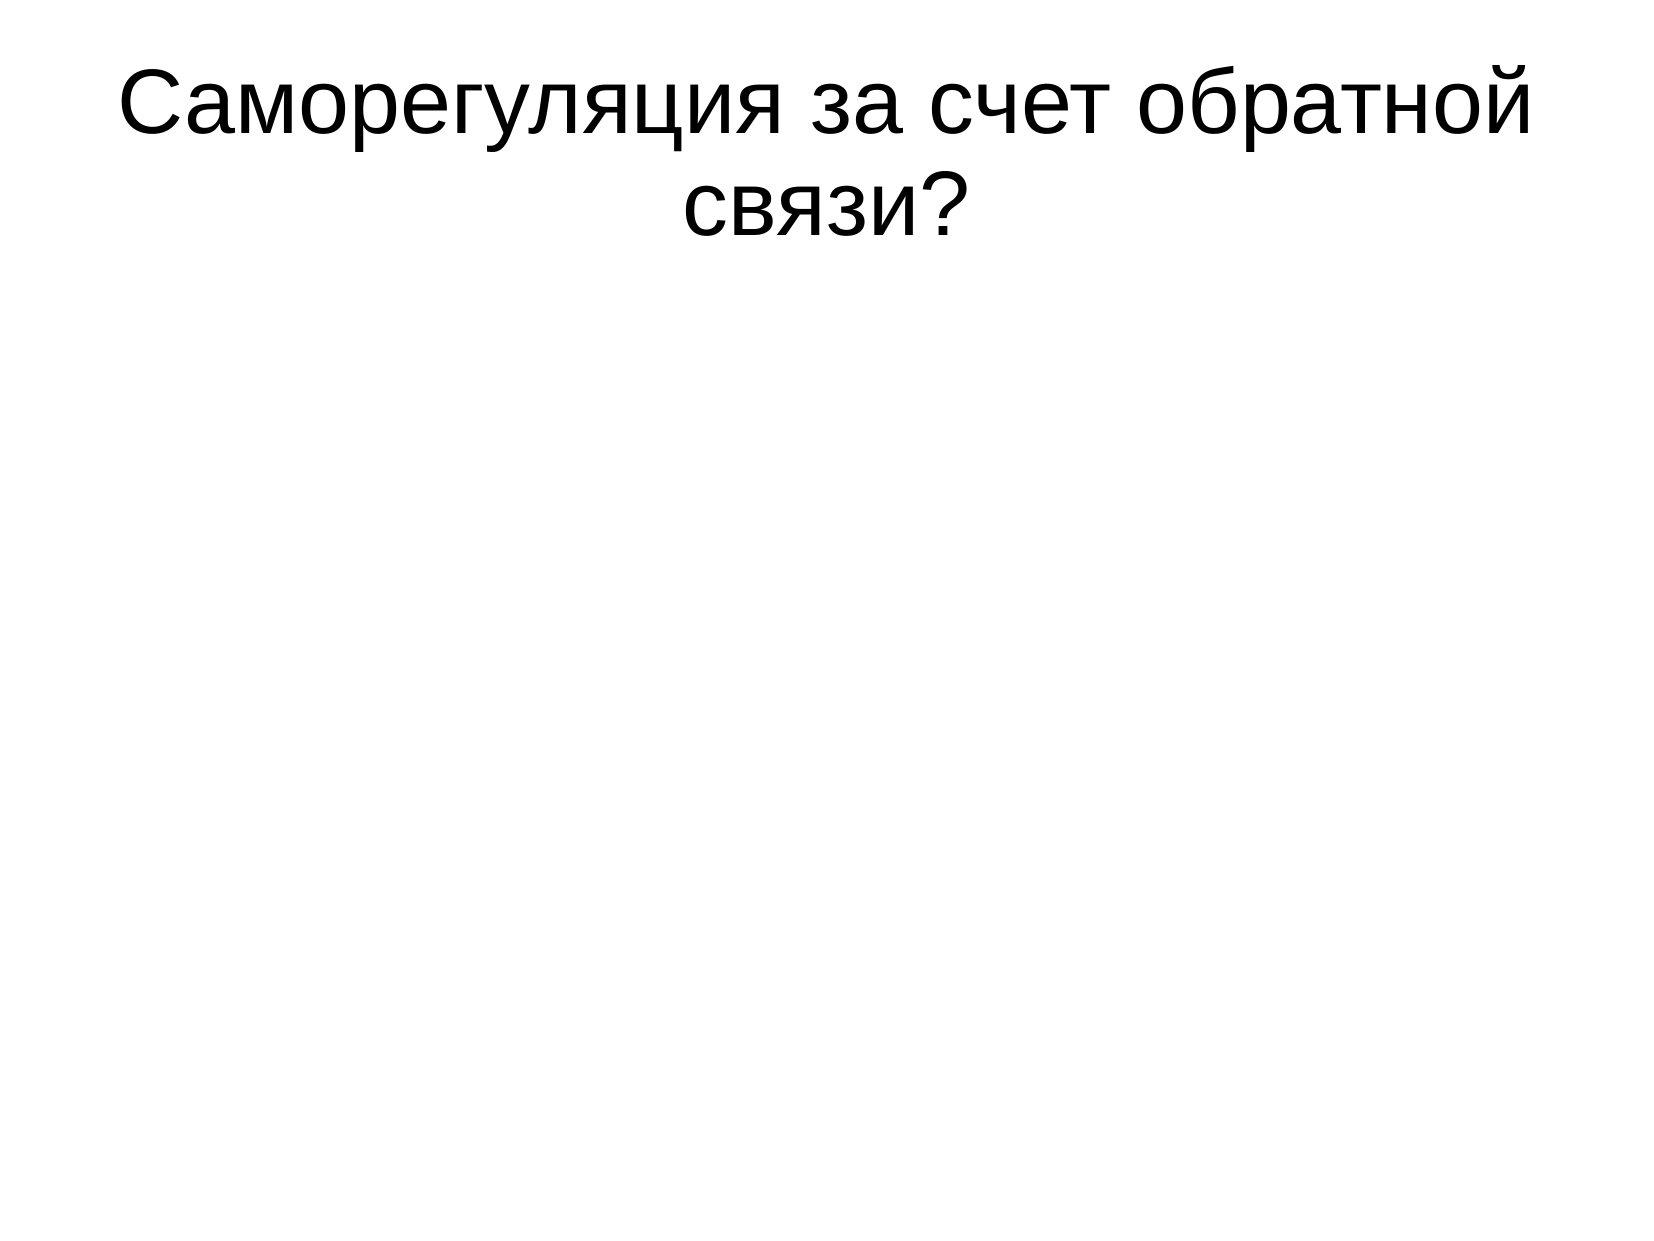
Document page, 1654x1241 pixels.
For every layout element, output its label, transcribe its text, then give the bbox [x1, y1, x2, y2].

title Саморегуляция за счет обратной связи? [82, 49, 1571, 257]
